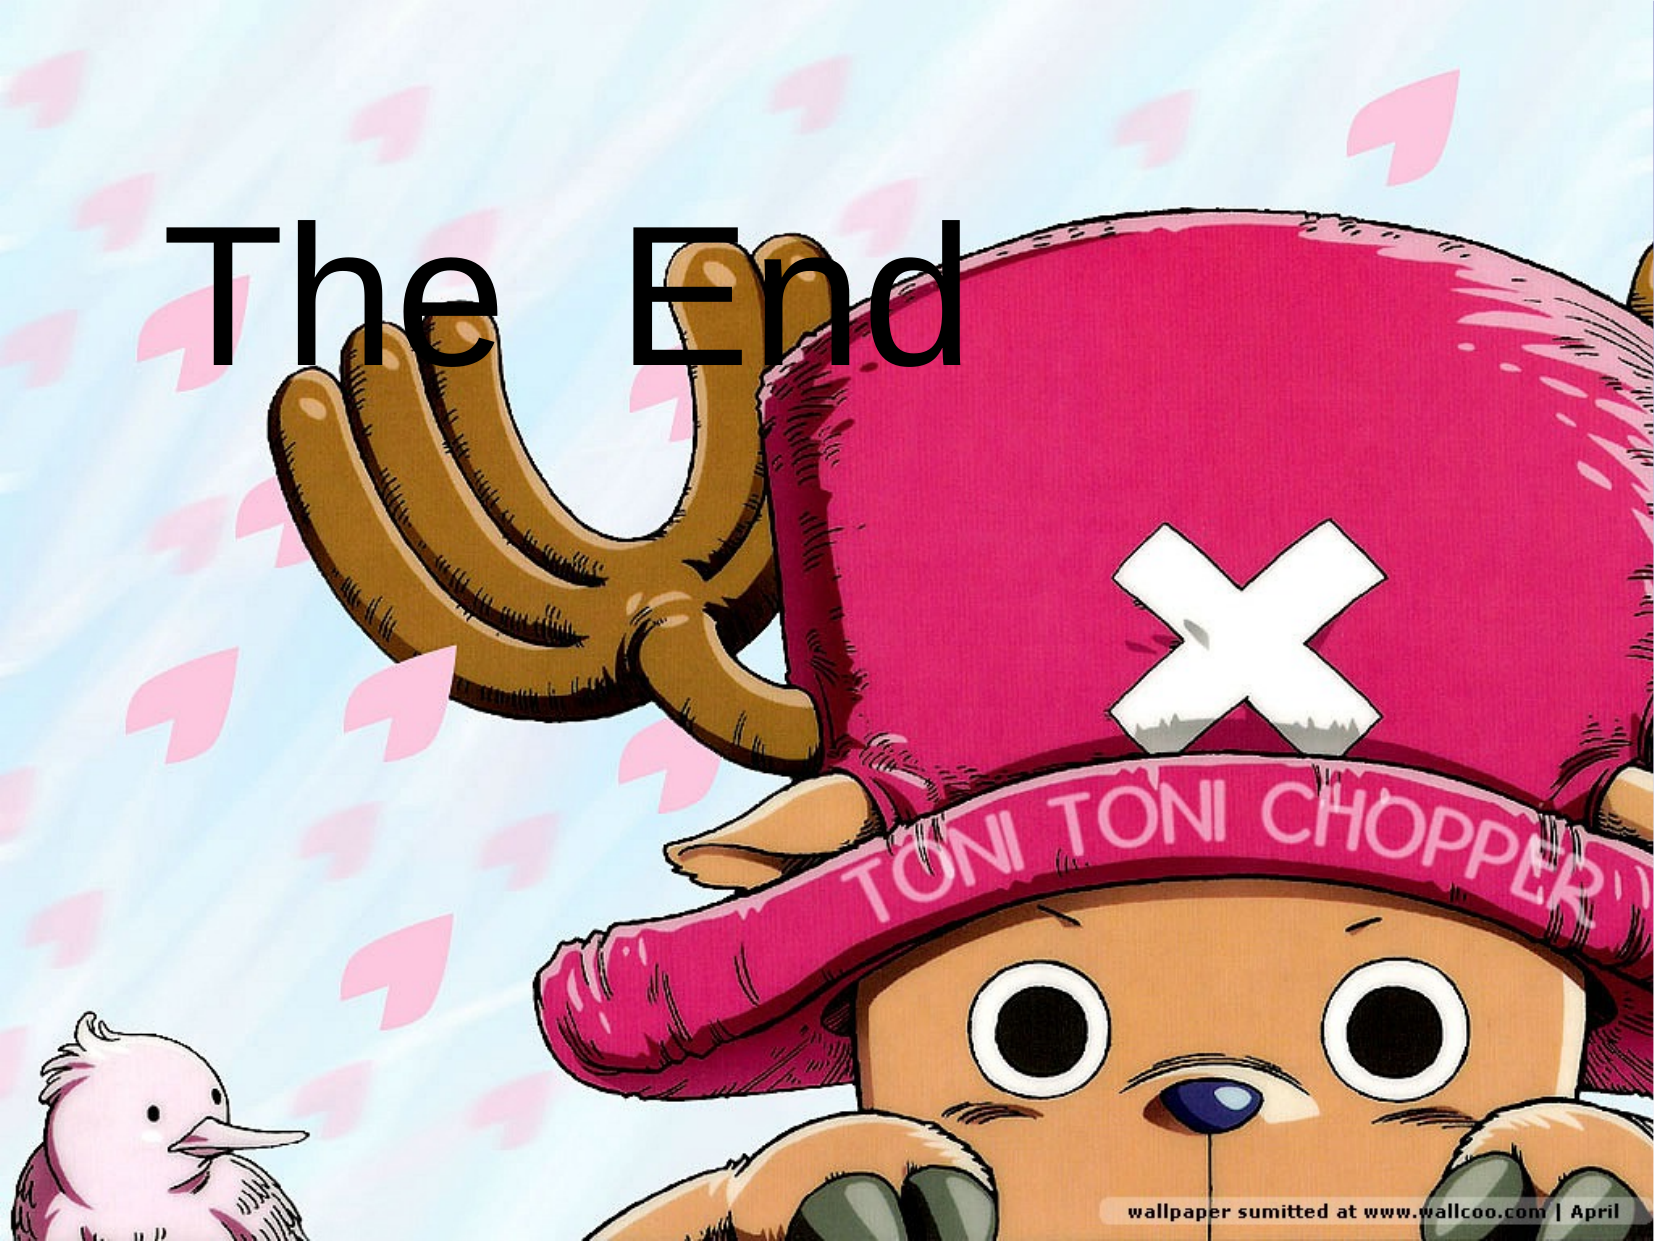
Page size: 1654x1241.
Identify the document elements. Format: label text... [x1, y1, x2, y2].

text_box The End [147, 177, 1447, 416]
picture [0, 0, 1654, 1241]
